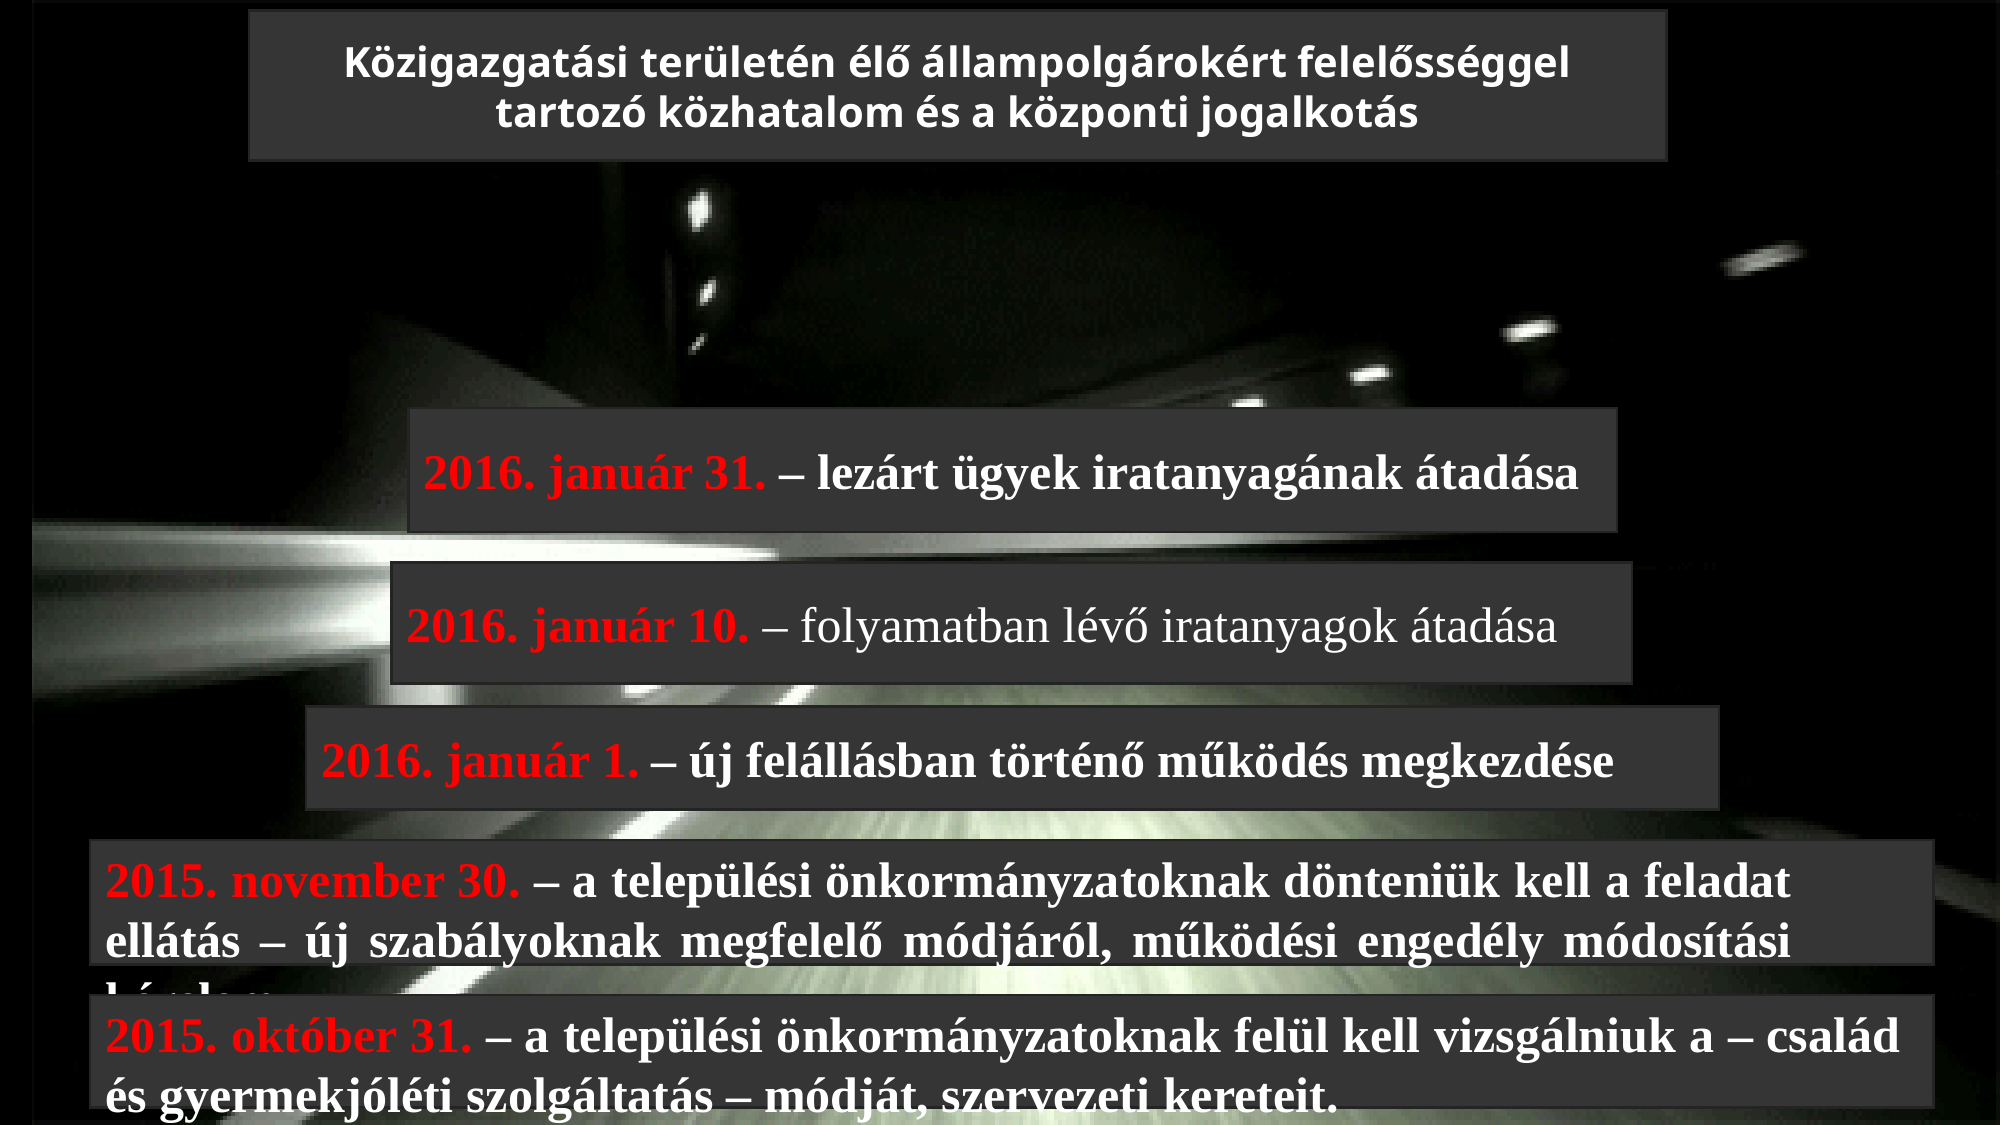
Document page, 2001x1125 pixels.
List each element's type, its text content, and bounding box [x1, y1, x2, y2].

text_box 2016. január 1. – új felállásban történő működés megkezdése [306, 706, 1719, 809]
text_box 2016. január 31. – lezárt ügyek iratanyagának átadása [409, 408, 1617, 532]
text_box 2015. október 31. – a települési önkormányzatoknak felül kell vizsgálniuk a – család és gyermekjóléti szolgáltatás – módját, szervezeti kereteit. [90, 995, 1934, 1108]
picture [31, 0, 2000, 1125]
text_box 2016. január 10. – folyamatban lévő iratanyagok átadása [391, 562, 1632, 683]
text_box 2015. november 30. – a települési önkormányzatoknak dönteniük kell a feladat ellátás – új szabályoknak megfelelő módjáról, működési engedély módosítási kérelem [90, 840, 1934, 965]
text_box Közigazgatási területén élő állampolgárokért felelősséggel tartozó közhatalom és a központi jogalkotás [249, 11, 1666, 161]
